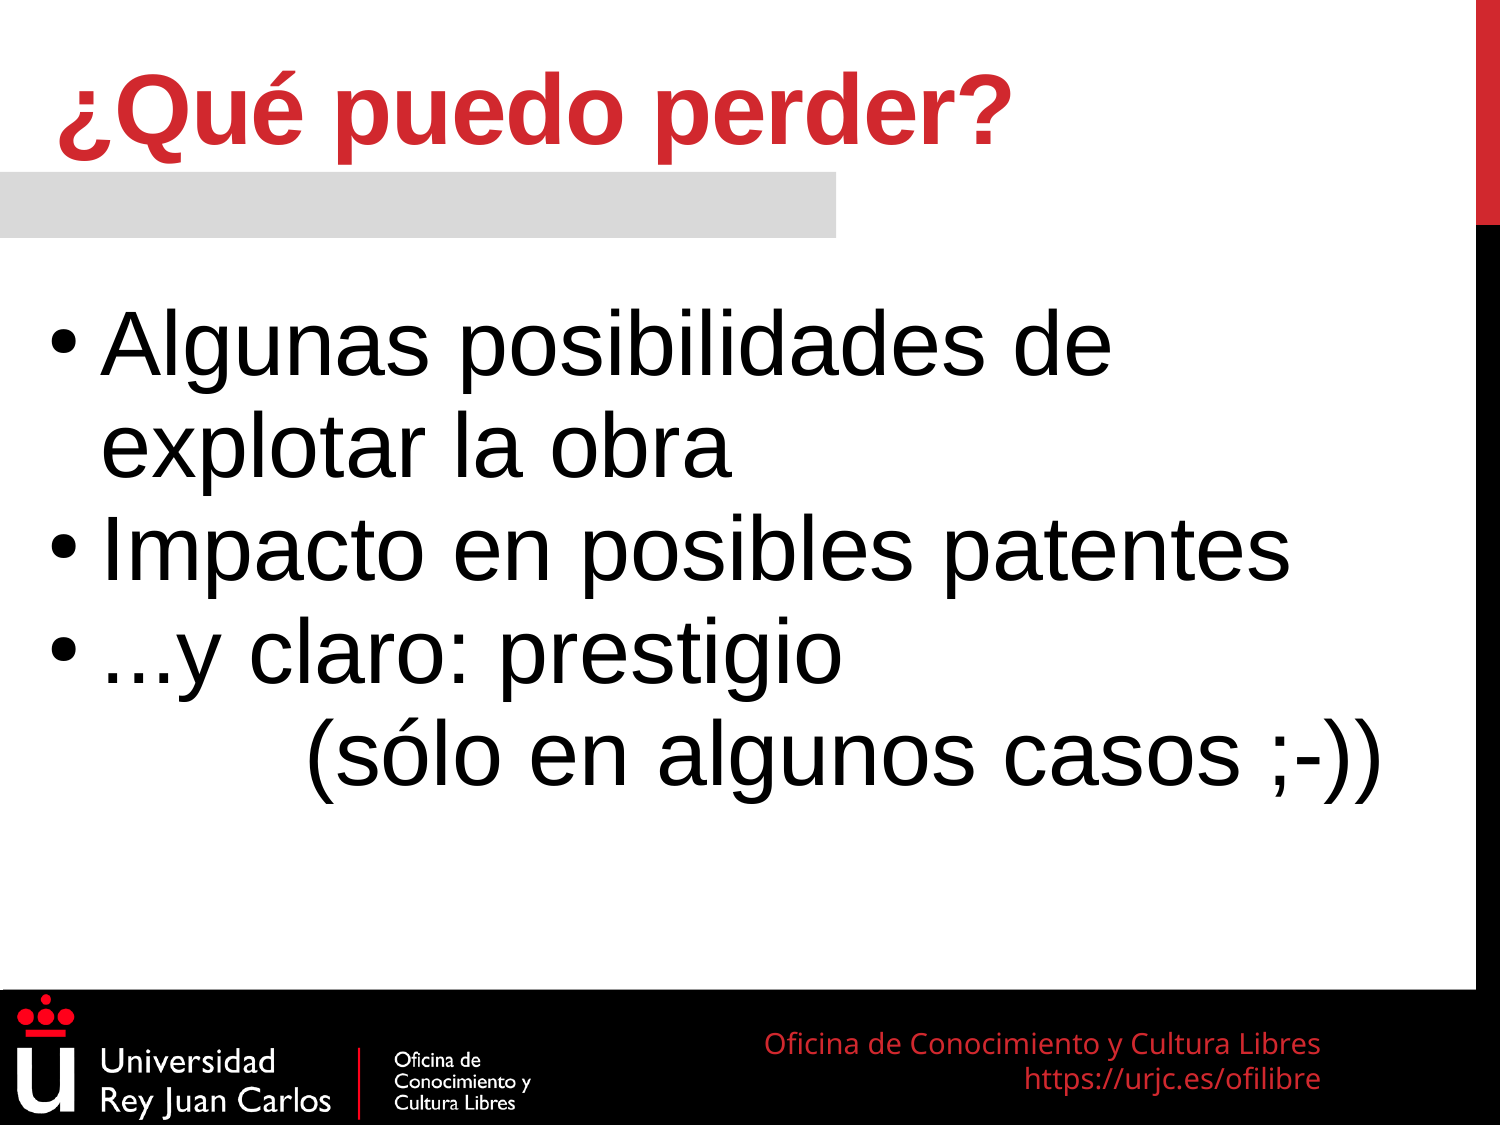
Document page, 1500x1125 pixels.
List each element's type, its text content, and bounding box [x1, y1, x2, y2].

picture [17, 994, 531, 1120]
text_box Algunas posibilidades de explotar la obra Impacto en posibles patentes ...y claro: prestigio (sólo en algunos casos ;-)) [15, 285, 1426, 871]
text_box [0, 171, 837, 238]
text_box ¿Qué puedo perder? [39, 24, 1366, 172]
title [75, 172, 1026, 250]
